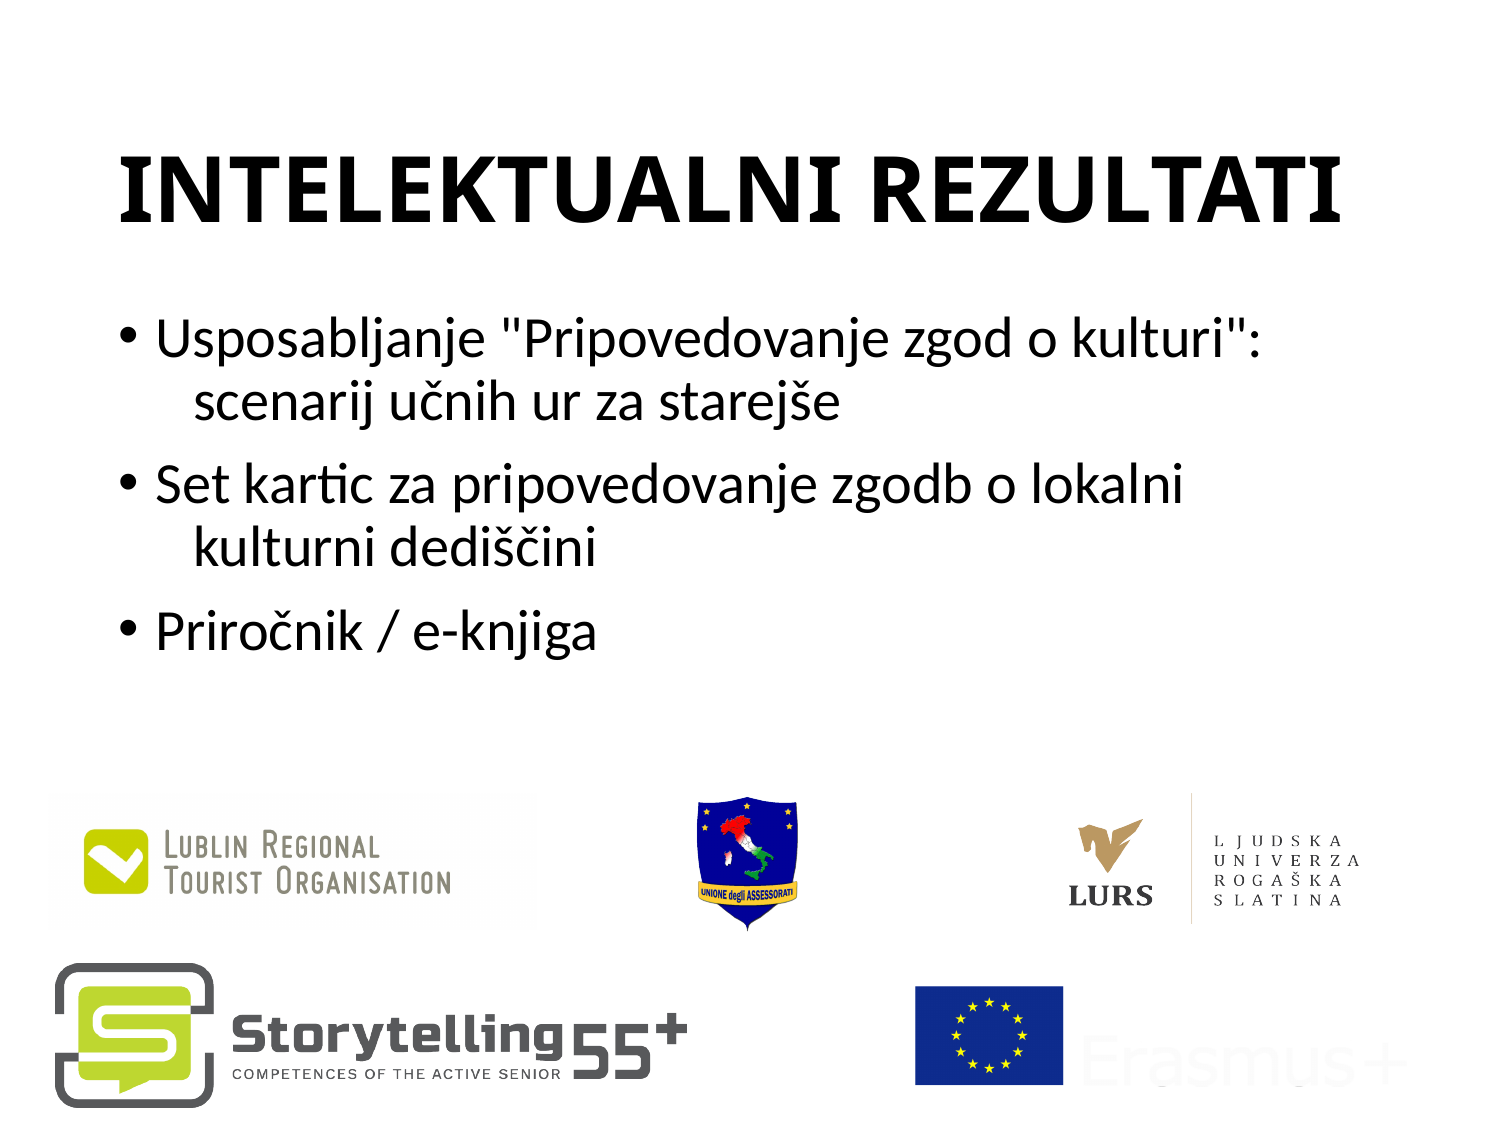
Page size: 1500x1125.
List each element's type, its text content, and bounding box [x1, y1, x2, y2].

title INTELEKTUALNI REZULTATI [103, 107, 1397, 278]
picture [1069, 793, 1359, 924]
picture [48, 793, 537, 930]
picture [55, 963, 687, 1108]
list Usposabljanje "Pripovedovanje zgod o kulturi": scenarij učnih ur za starejše Set kartic za pripovedovanje zgodb o lokalni kulturni dediščini Priročnik / e-knjiga [103, 299, 1397, 771]
text_box [0, 777, 1500, 947]
picture [886, 957, 1435, 1114]
picture [677, 790, 823, 937]
